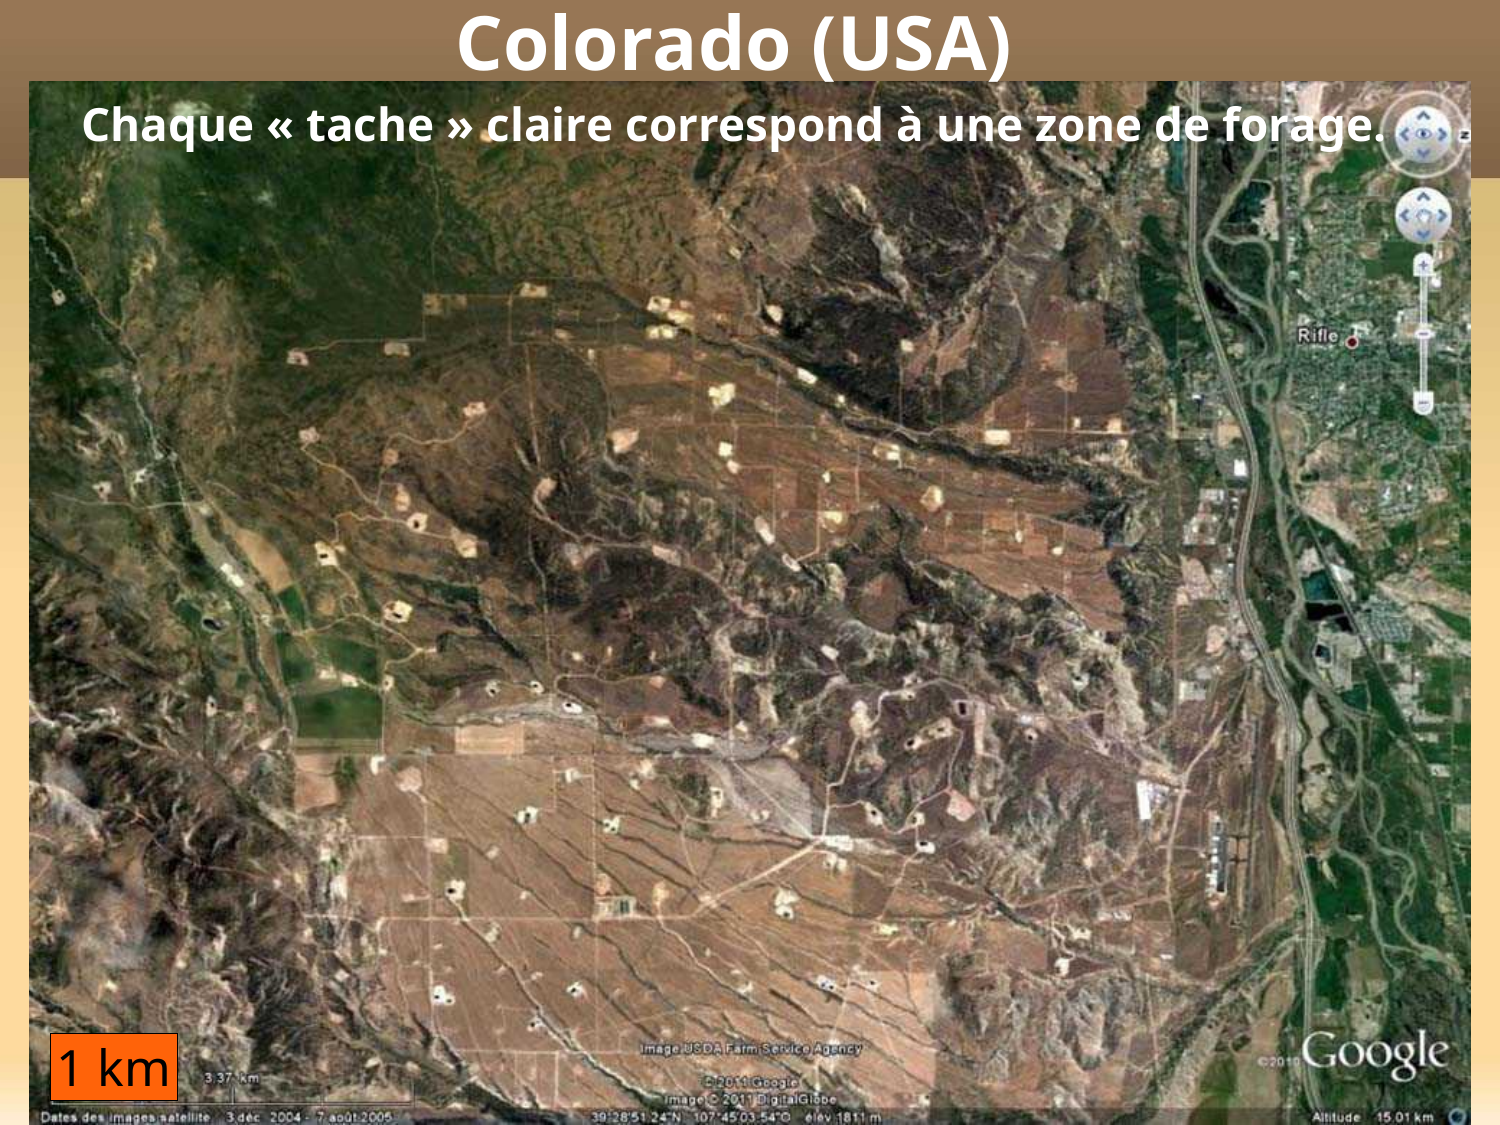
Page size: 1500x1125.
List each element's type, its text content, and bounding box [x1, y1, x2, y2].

title Colorado (USA) Chaque « tache » claire correspond à une zone de forage. [58, 0, 1409, 163]
text_box 1 km [50, 1033, 178, 1101]
picture [0, 0, 1500, 1125]
